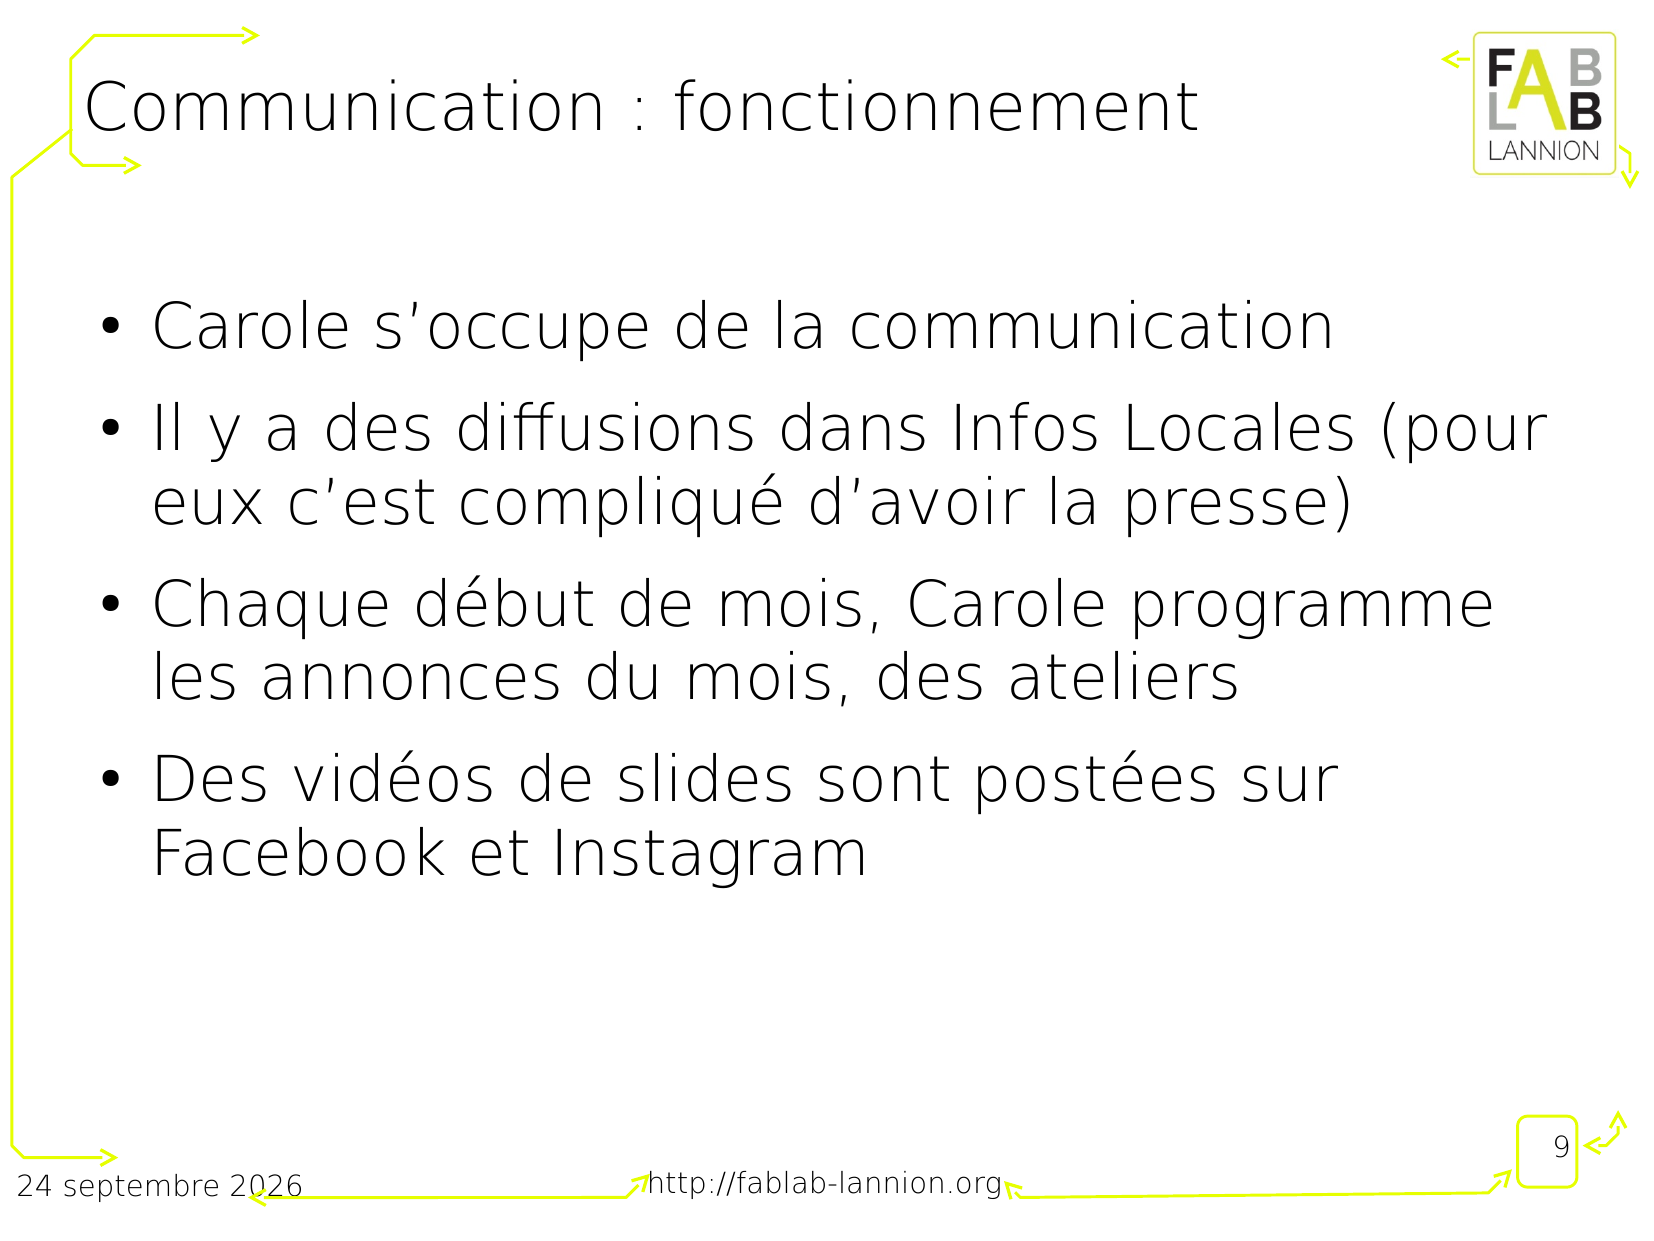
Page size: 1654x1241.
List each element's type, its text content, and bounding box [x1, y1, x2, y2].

picture [1470, 29, 1619, 178]
list Carole s’occupe de la communication Il y a des diffusions dans Infos Locales (pour eux c’est compliqué d’avoir la presse) Chaque début de mois, Carole programme les annonces du mois, des ateliers Des vidéos de slides sont postées sur Facebook et Instagram [82, 290, 1571, 1010]
title Communication : fonctionnement [82, 49, 1441, 166]
